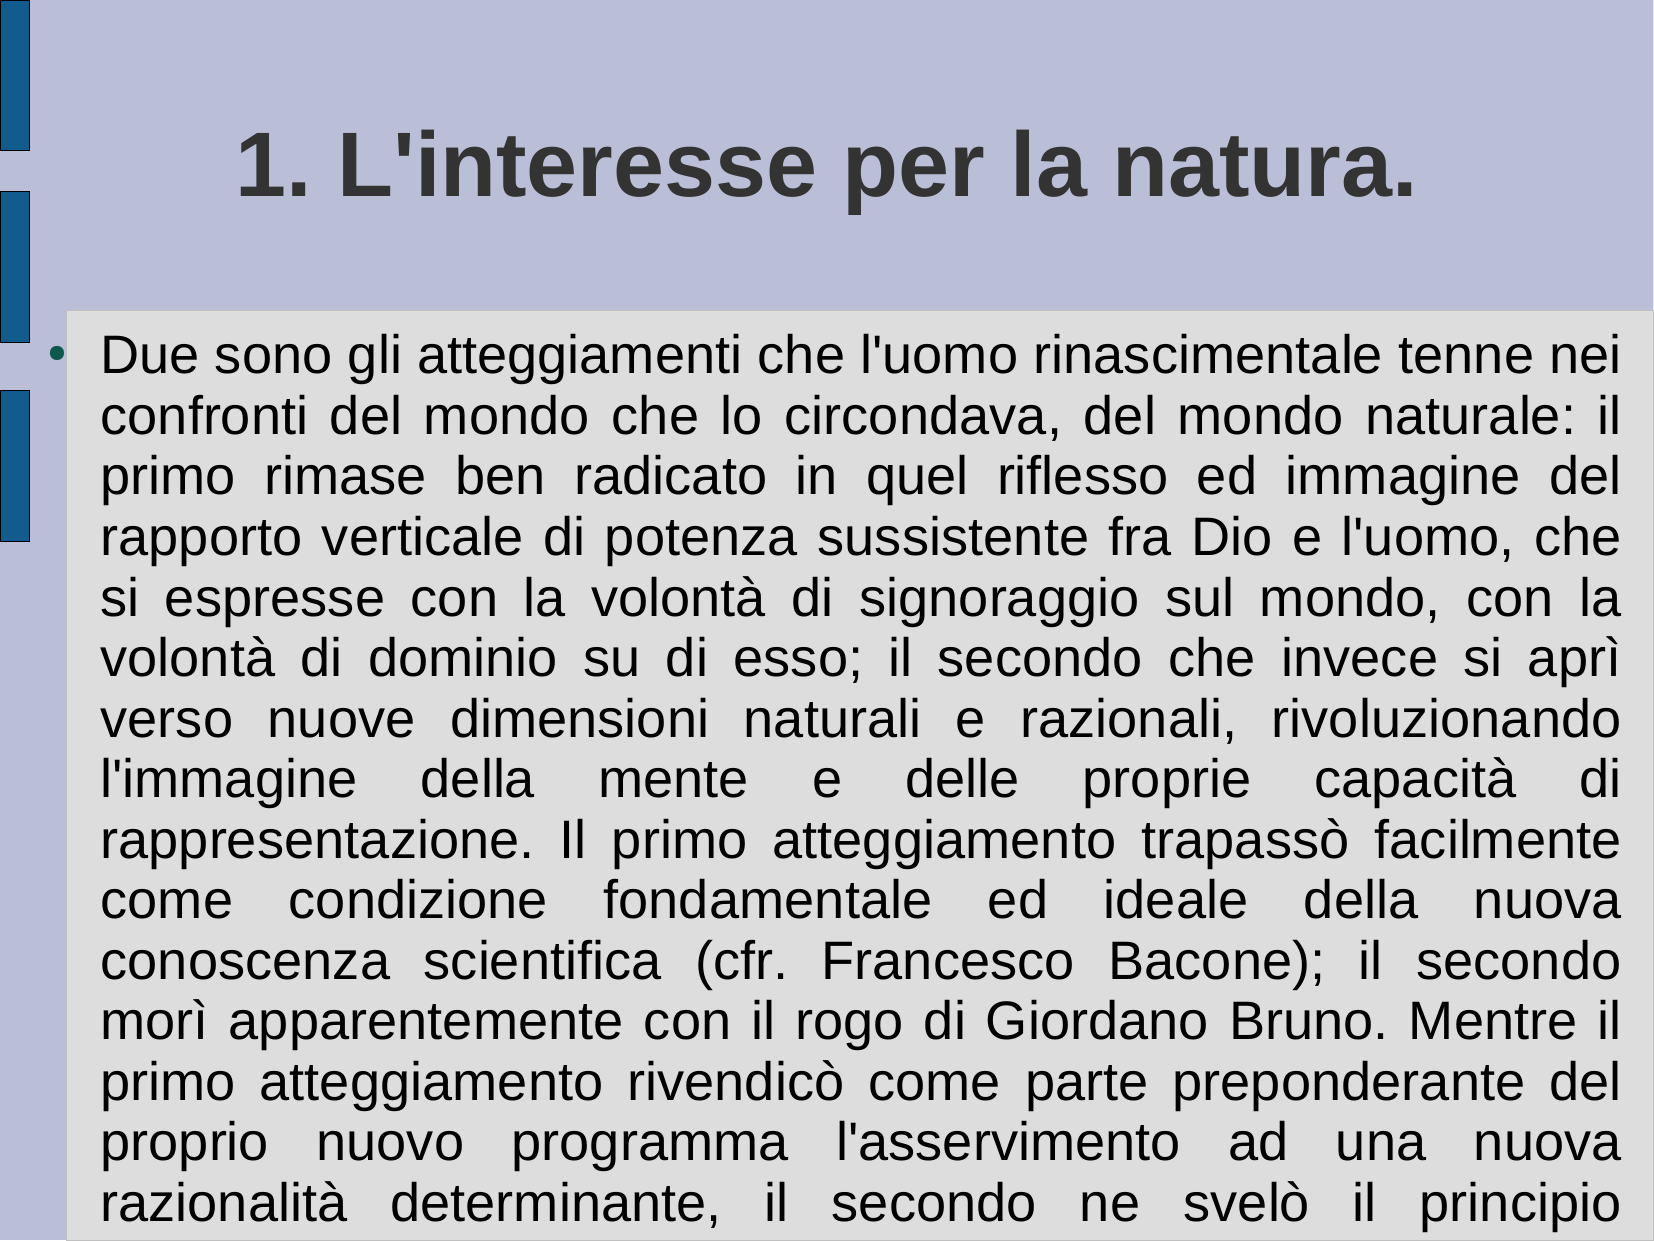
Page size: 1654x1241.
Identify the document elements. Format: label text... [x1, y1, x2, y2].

title 1. L'interesse per la natura. [121, 61, 1534, 269]
list Due sono gli atteggiamenti che l'uomo rinascimentale tenne nei confronti del mondo che lo circondava, del mondo naturale: il primo rimase ben radicato in quel riflesso ed immagine del rapporto verticale di potenza sussistente fra Dio e l'uomo, che si espresse con la volontà di signoraggio sul mondo, con la volontà di dominio su di esso; il secondo che invece si aprì verso nuove dimensioni naturali e razionali, rivoluzionando l'immagine della mente e delle proprie capacità di rappresentazione. Il primo atteggiamento trapassò facilmente come condizione fondamentale ed ideale della nuova conoscenza scientifica (cfr. Francesco Bacone); il secondo morì apparentemente con il rogo di Giordano Bruno. Mentre il primo atteggiamento rivendicò come parte preponderante del proprio nuovo programma l'asservimento ad una nuova razionalità determinante, il secondo ne svelò il principio creativo e inter-dialettico. [29, 324, 1625, 1233]
